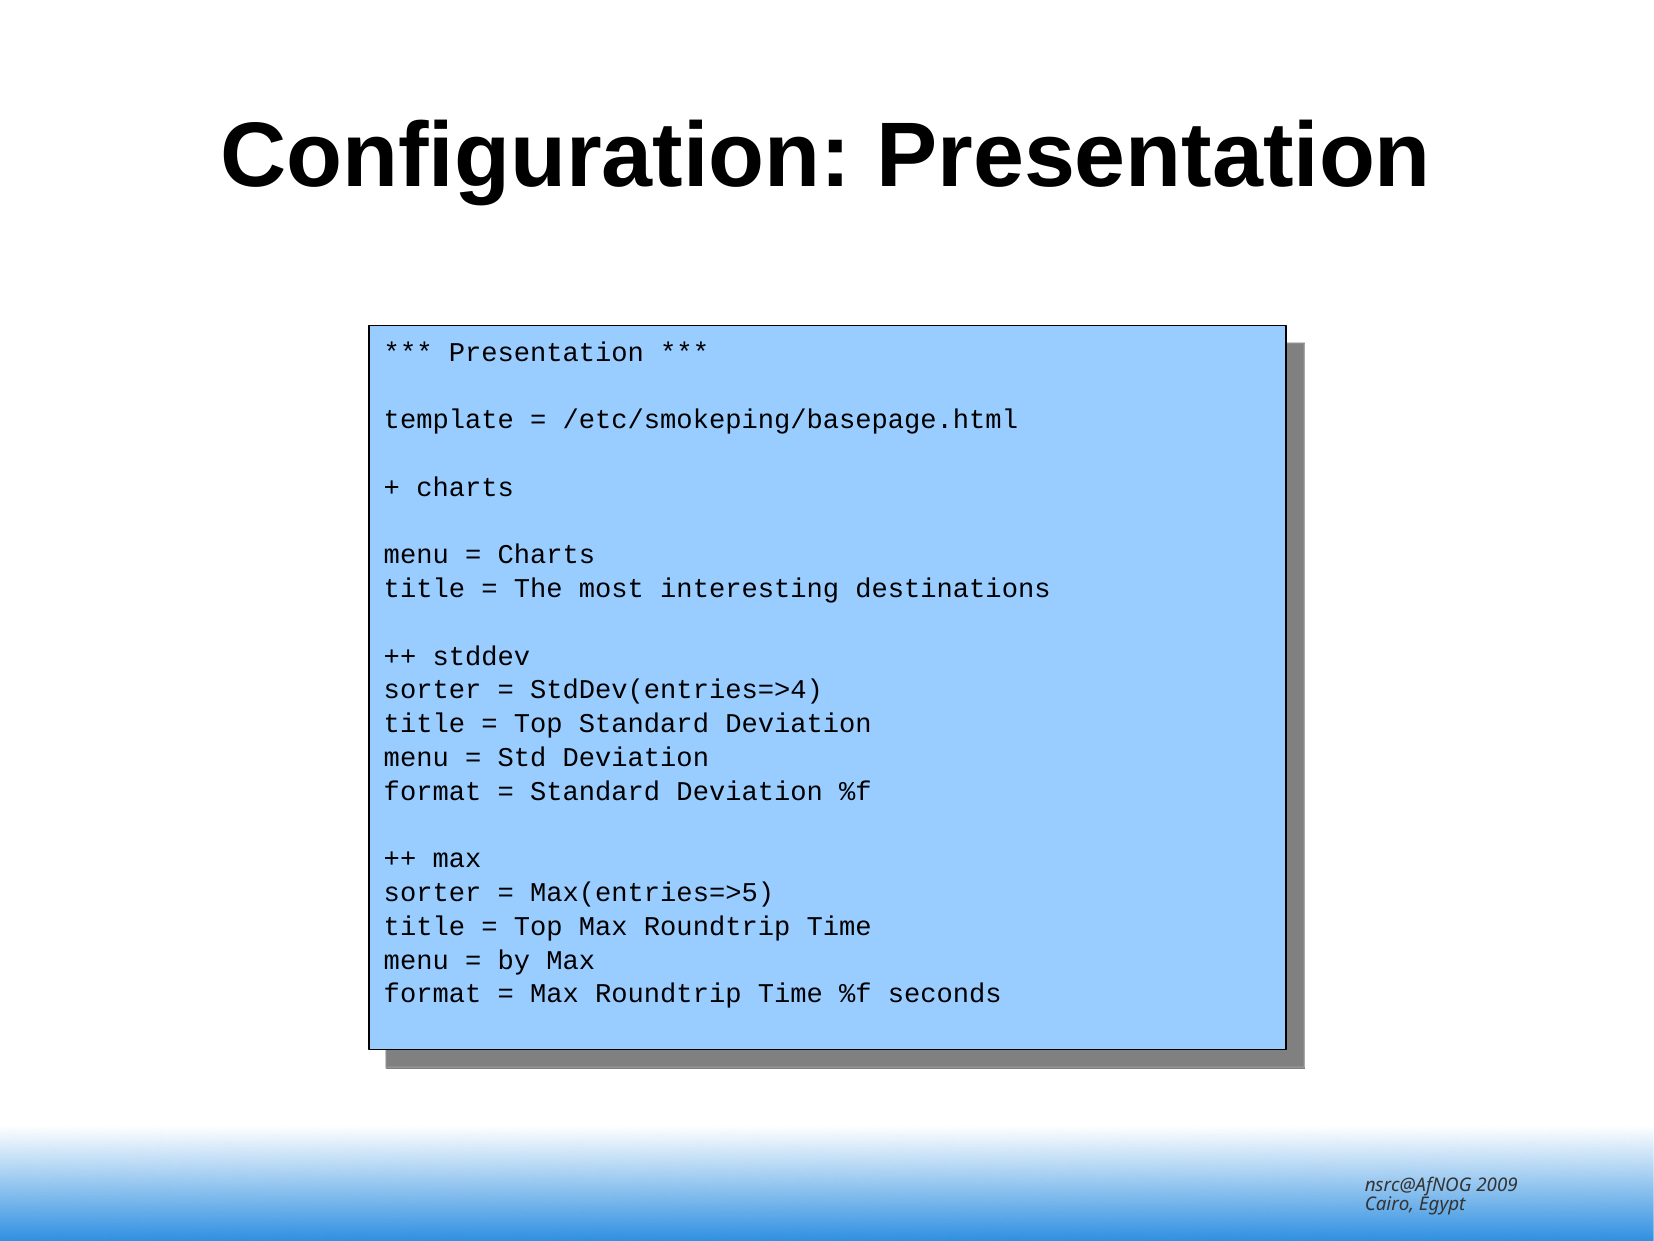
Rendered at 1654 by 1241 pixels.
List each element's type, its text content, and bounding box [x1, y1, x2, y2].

picture [0, 1124, 1654, 1241]
title Configuration: Presentation [82, 49, 1571, 257]
text_box *** Presentation *** template = /etc/smokeping/basepage.html + charts menu = Charts title = The most interesting destinations ++ stddev sorter = StdDev(entries=>4) title = Top Standard Deviation menu = Std Deviation format = Standard Deviation %f ++ max sorter = Max(entries=>5) title = Top Max Roundtrip Time menu = by Max format = Max Roundtrip Time %f seconds [369, 325, 1286, 1050]
